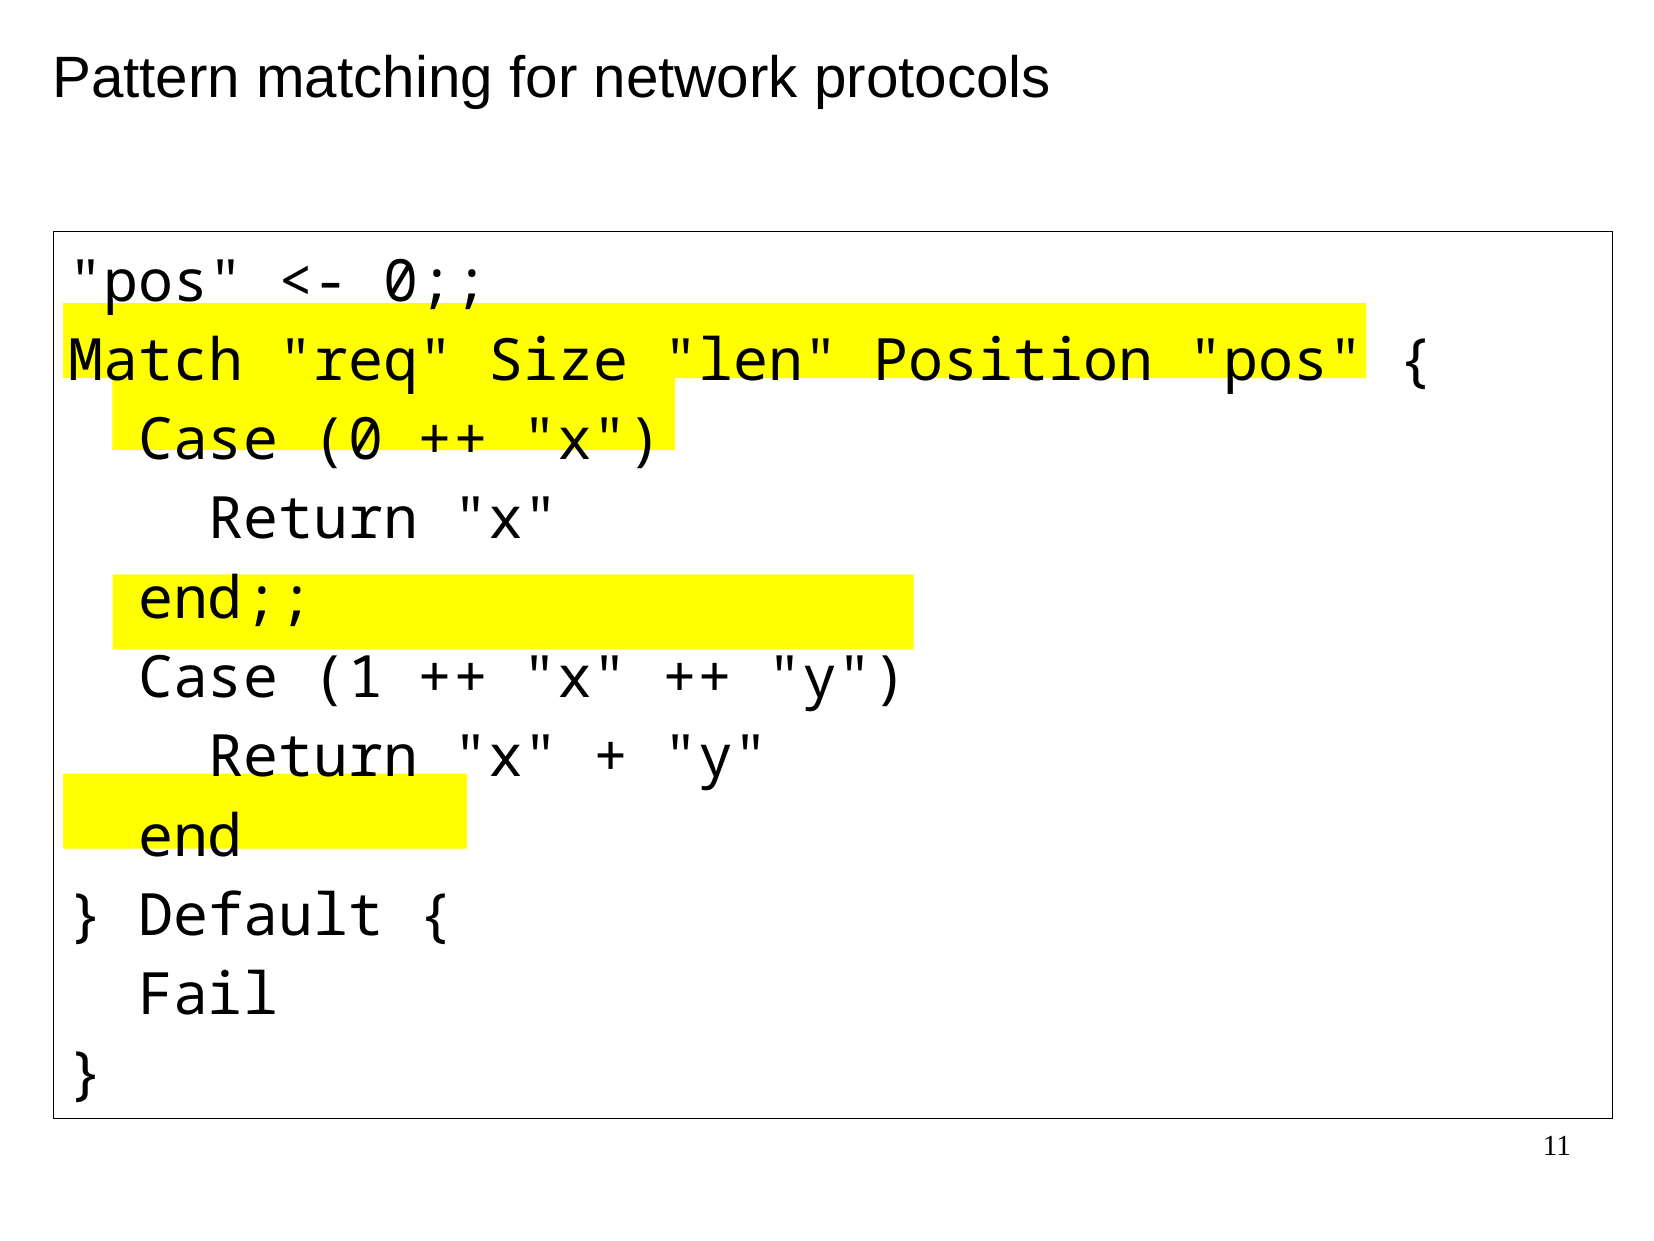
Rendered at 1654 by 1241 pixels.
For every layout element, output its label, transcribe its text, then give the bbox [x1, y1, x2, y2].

text_box "pos" <- 0;; Match "req" Size "len" Position "pos" { Case (0 ++ "x") Return "x" end;; Case (1 ++ "x" ++ "y") Return "x" + "y" end } Default { Fail } [53, 231, 1613, 989]
text_box Pattern matching for network protocols [37, 37, 1613, 118]
